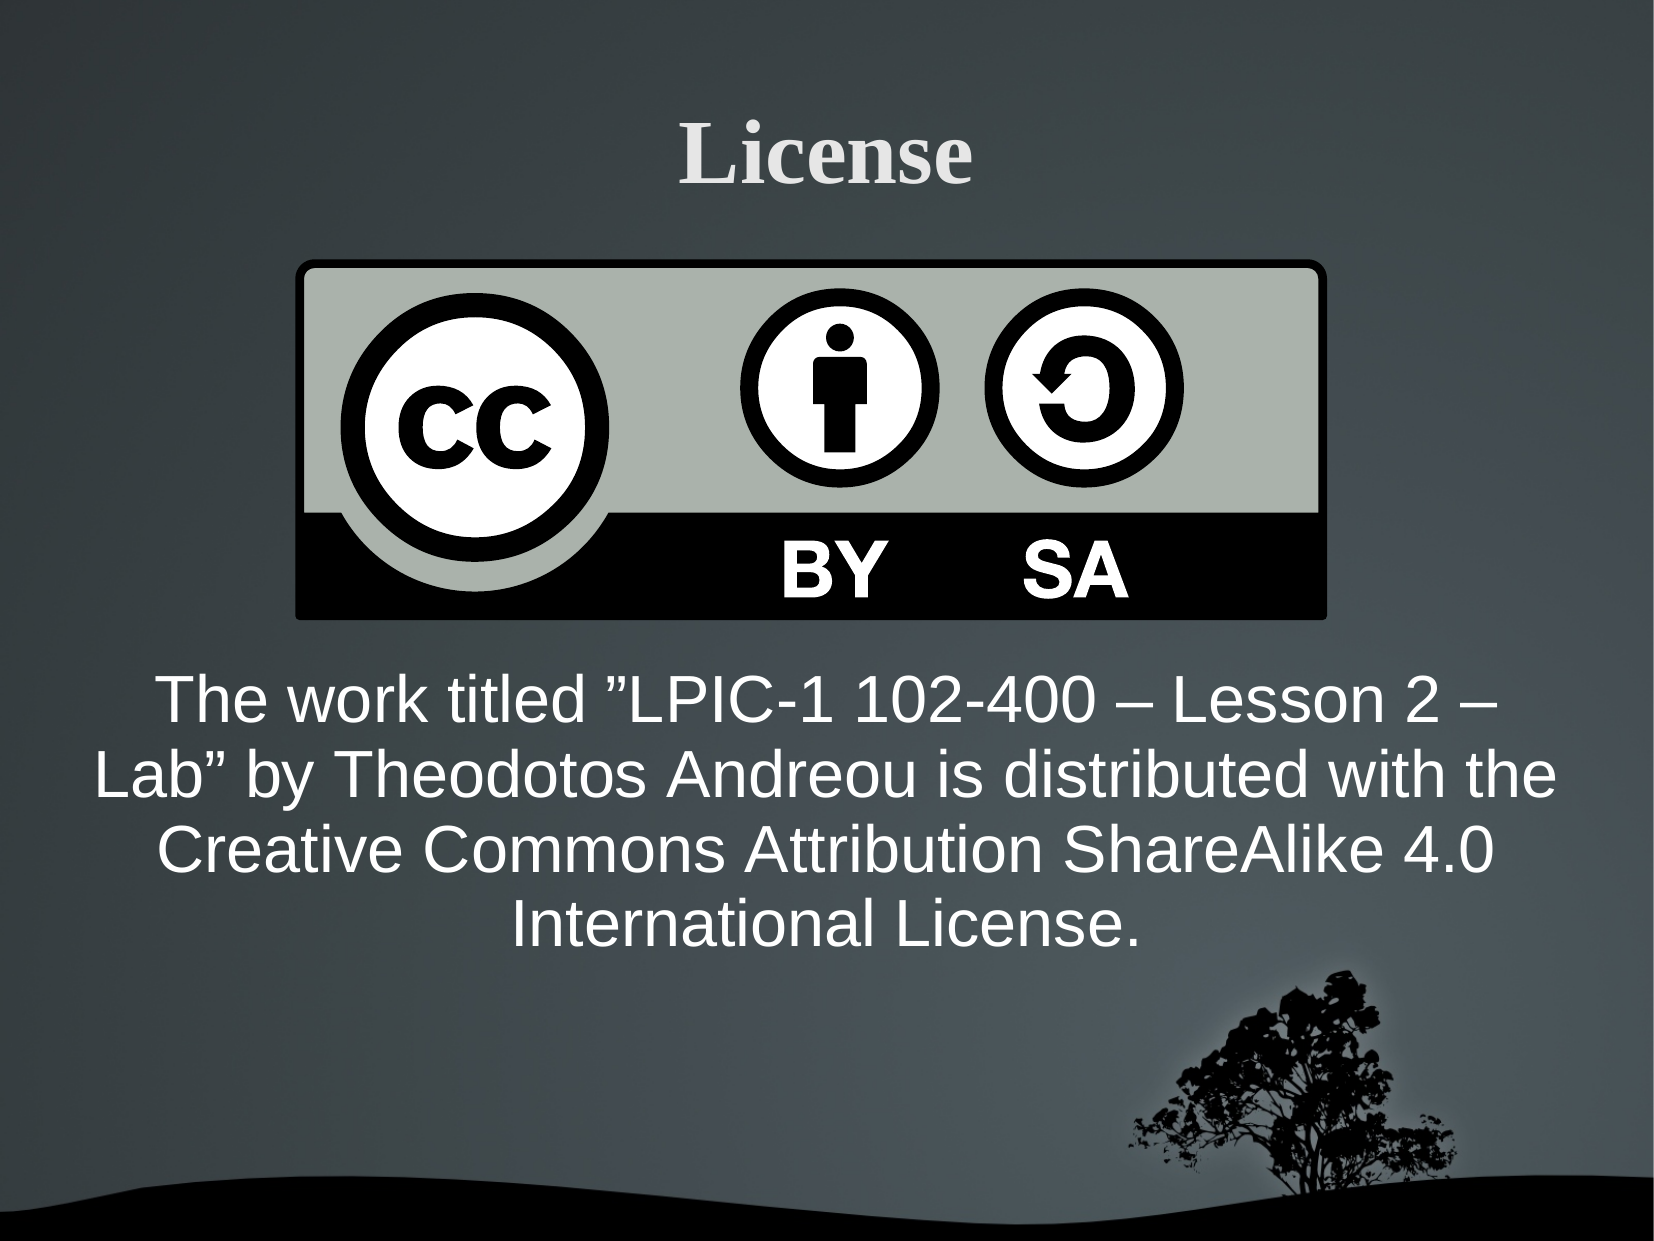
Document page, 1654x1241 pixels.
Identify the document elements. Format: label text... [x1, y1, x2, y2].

title License [82, 49, 1571, 257]
picture [0, 0, 1654, 1241]
subtitle The work titled ”LPIC-1 102-400 – Lesson 2 – Lab” by Theodotos Andreou is distributed with the Creative Commons Attribution ShareAlike 4.0 International License. [82, 290, 1571, 1109]
